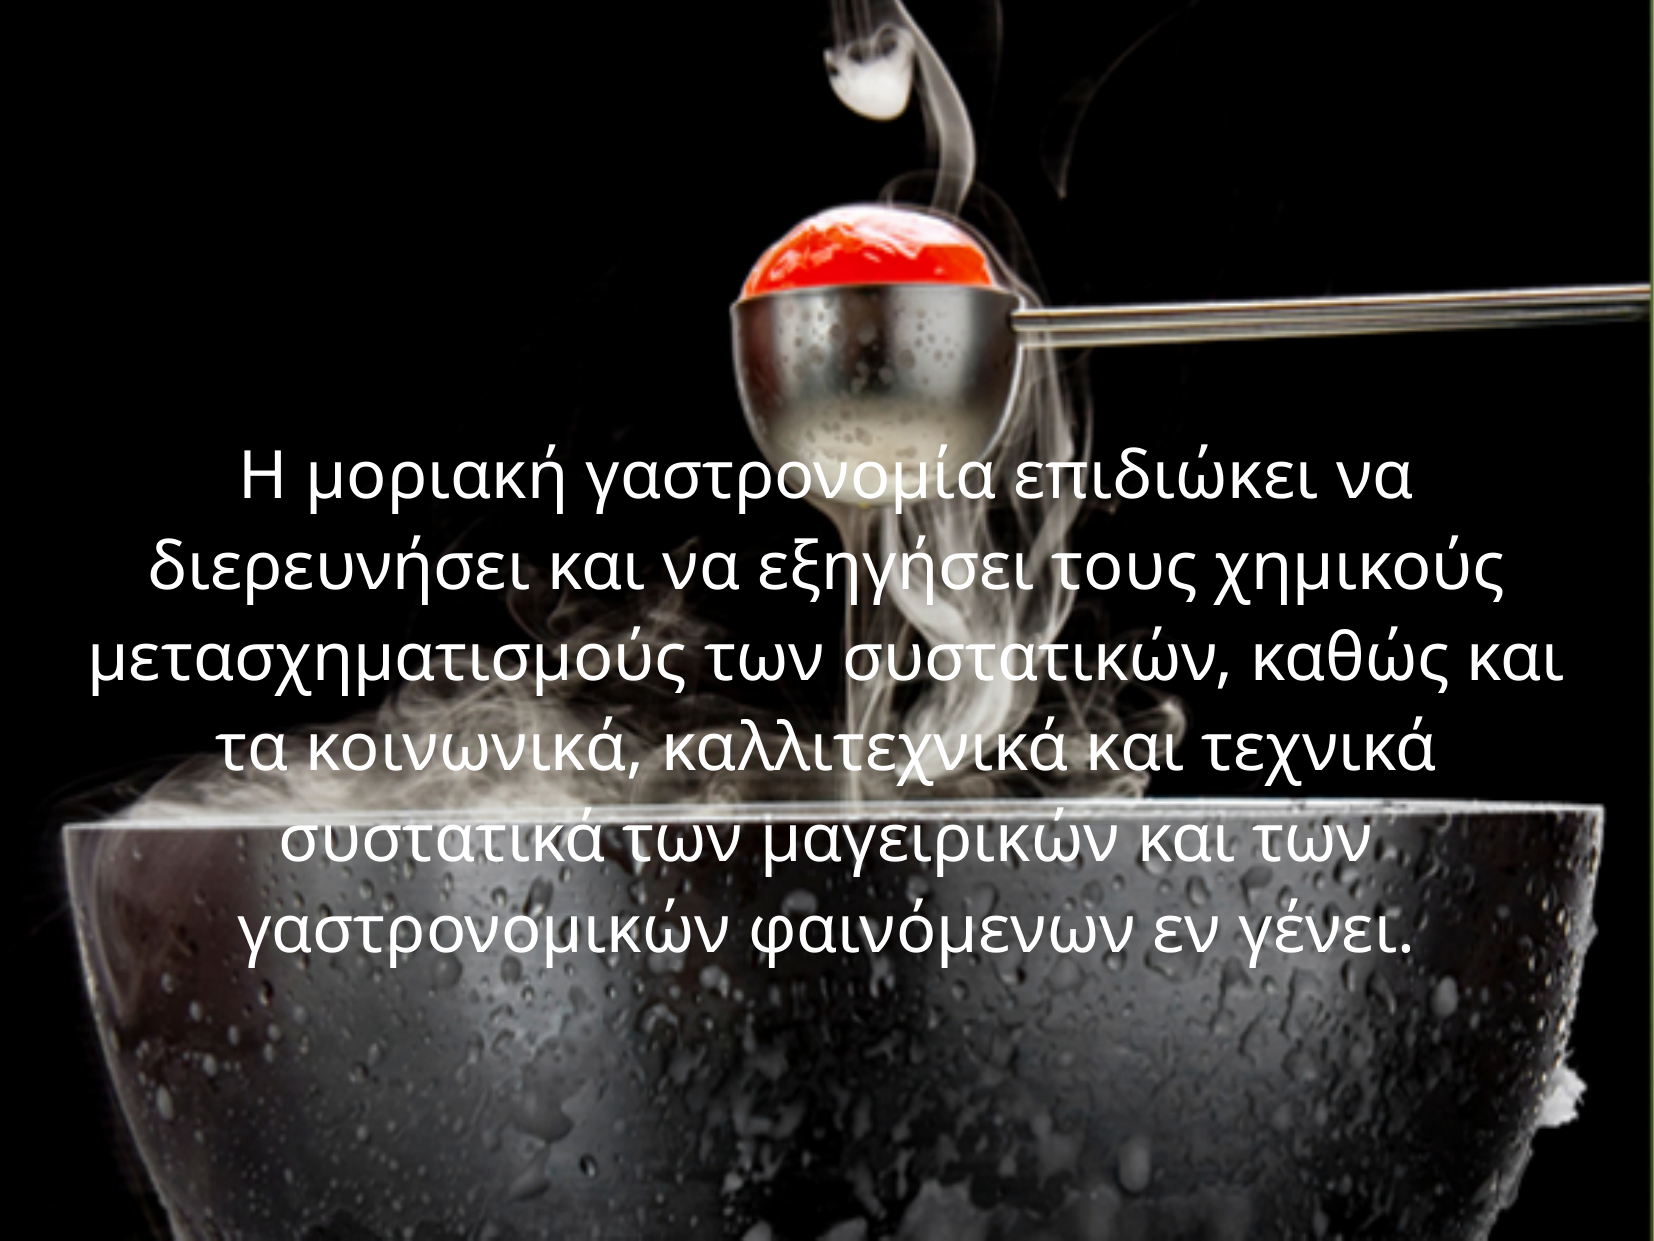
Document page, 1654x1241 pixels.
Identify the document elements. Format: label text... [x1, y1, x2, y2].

subtitle Η μοριακή γαστρονομία επιδιώκει να διερευνήσει και να εξηγήσει τους χημικούς μετασχηματισμούς των συστατικών, καθώς και τα κοινωνικά, καλλιτεχνικά και τεχνικά συστατικά των μαγειρικών και των γαστρονομικών φαινόμενων εν γένει. [82, 290, 1571, 1109]
picture [0, 0, 1654, 1241]
